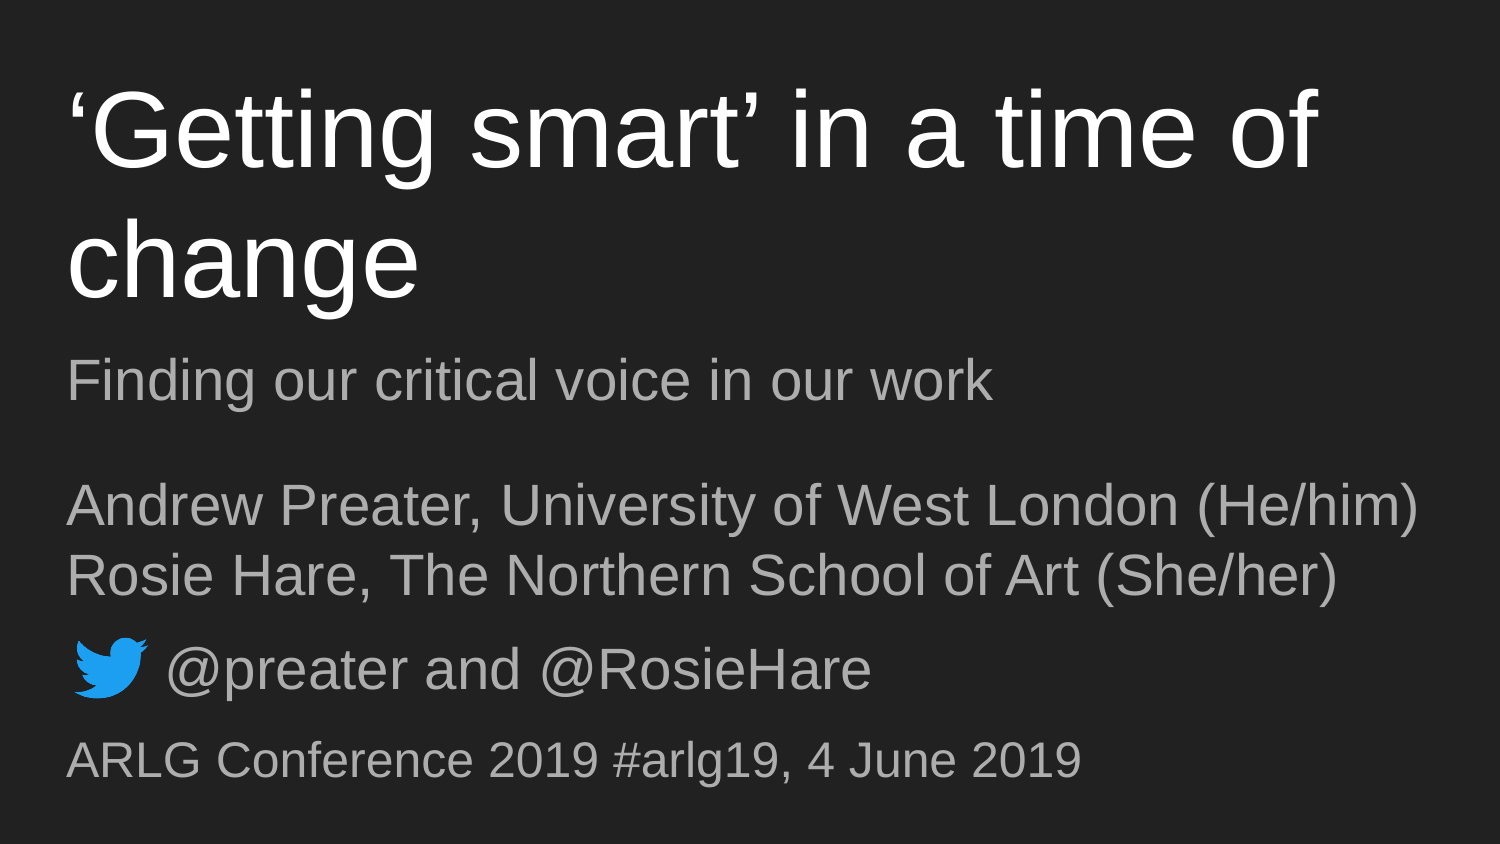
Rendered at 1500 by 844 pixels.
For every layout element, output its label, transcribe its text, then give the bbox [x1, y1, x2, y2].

subtitle Andrew Preater, University of West London (He/him) Rosie Hare, The Northern School of Art (She/her) ARLG Conference 2019 #arlg19, 4 June 2019 [51, 452, 1449, 642]
subtitle Finding our critical voice in our work [51, 327, 1449, 452]
title ‘Getting smart’ in a time of change [51, 0, 1449, 327]
picture [51, 608, 171, 728]
subtitle @preater and @RosieHare [149, 616, 1432, 728]
